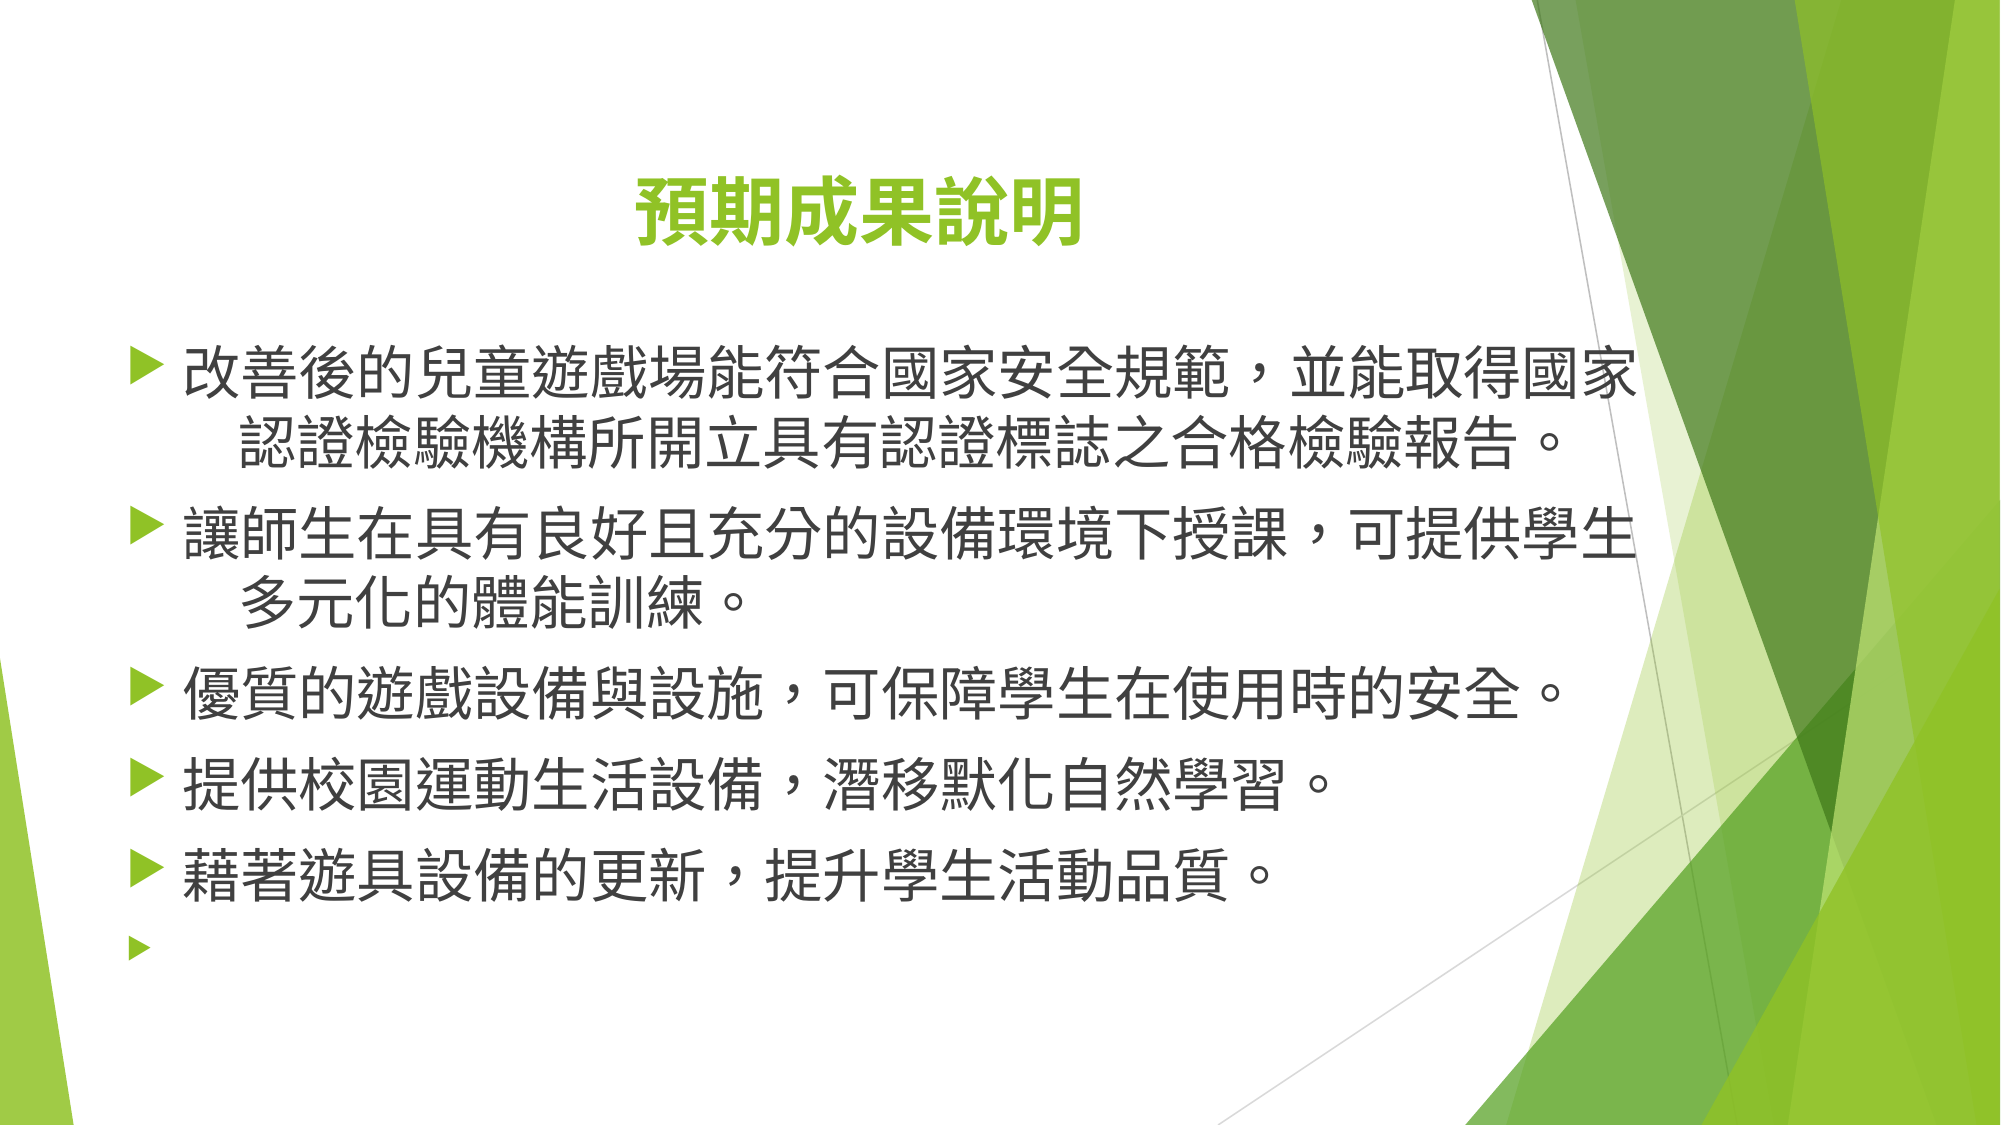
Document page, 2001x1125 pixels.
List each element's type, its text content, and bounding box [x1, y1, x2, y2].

list 改善後的兒童遊戲場能符合國家安全規範，並能取得國家認證檢驗機構所開立具有認證標誌之合格檢驗報告。 讓師生在具有良好且充分的設備環境下授課，可提供學生多元化的體能訓練。 優質的遊戲設備與設施，可保障學生在使用時的安全。 提供校園運動生活設備，潛移默化自然學習。 藉著遊具設備的更新，提升學生活動品質。 [111, 328, 1667, 1036]
title 預期成果說明 [619, 156, 1158, 328]
